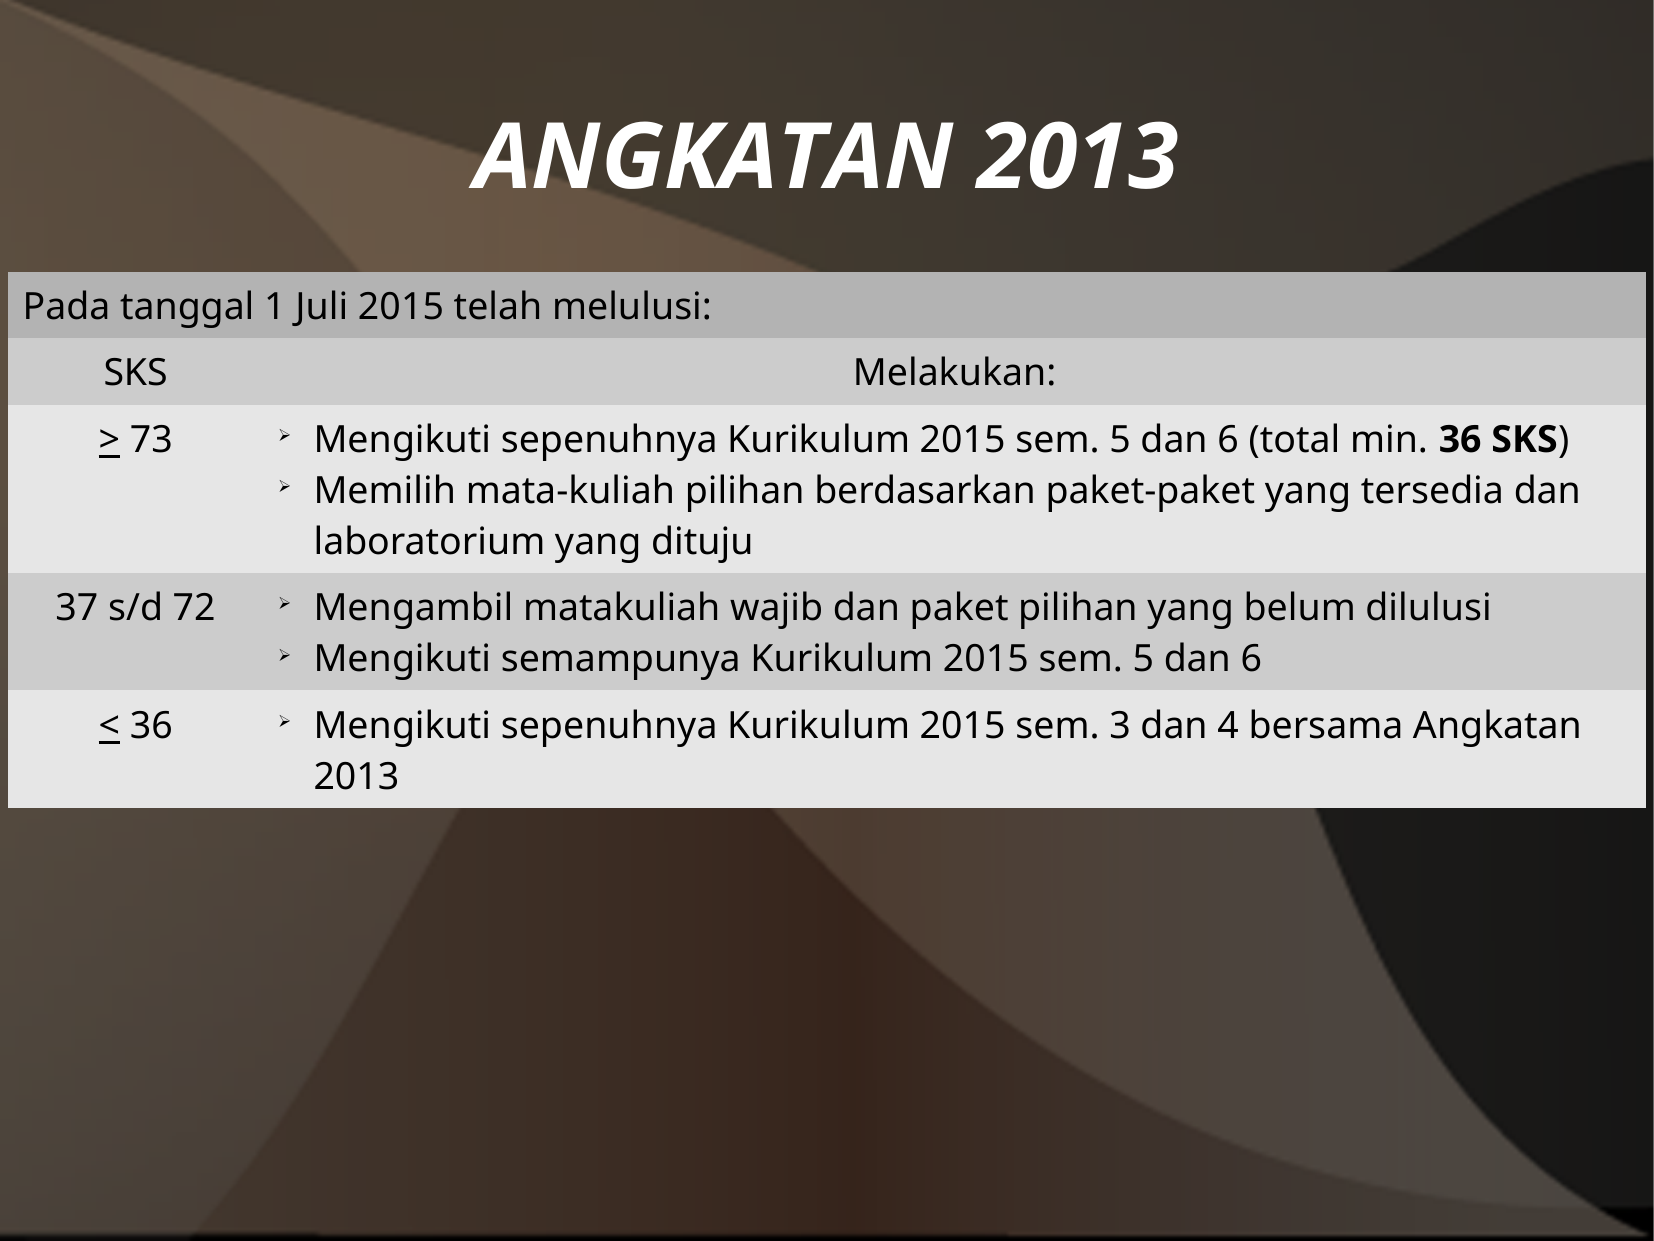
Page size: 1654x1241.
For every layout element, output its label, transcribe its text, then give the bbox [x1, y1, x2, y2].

table_cell Mengikuti sepenuhnya Kurikulum 2015 sem. 5 dan 6 (total min. 36 SKS) Memilih mata-kuliah pilihan berdasarkan paket-paket yang tersedia dan laboratorium yang dituju [263, 405, 1646, 573]
table_cell > 73 [8, 405, 263, 573]
table_cell SKS [8, 338, 263, 405]
table_cell < 36 [8, 690, 263, 808]
title ANGKATAN 2013 [82, 49, 1571, 257]
table_cell Mengambil matakuliah wajib dan paket pilihan yang belum dilulusi Mengikuti semampunya Kurikulum 2015 sem. 5 dan 6 [263, 573, 1646, 690]
table_header Pada tanggal 1 Juli 2015 telah melulusi: [8, 272, 1646, 338]
picture [0, 0, 1654, 1241]
table_cell Mengikuti sepenuhnya Kurikulum 2015 sem. 3 dan 4 bersama Angkatan 2013 [263, 690, 1646, 808]
table_cell 37 s/d 72 [8, 573, 263, 690]
table_cell Melakukan: [263, 338, 1646, 405]
